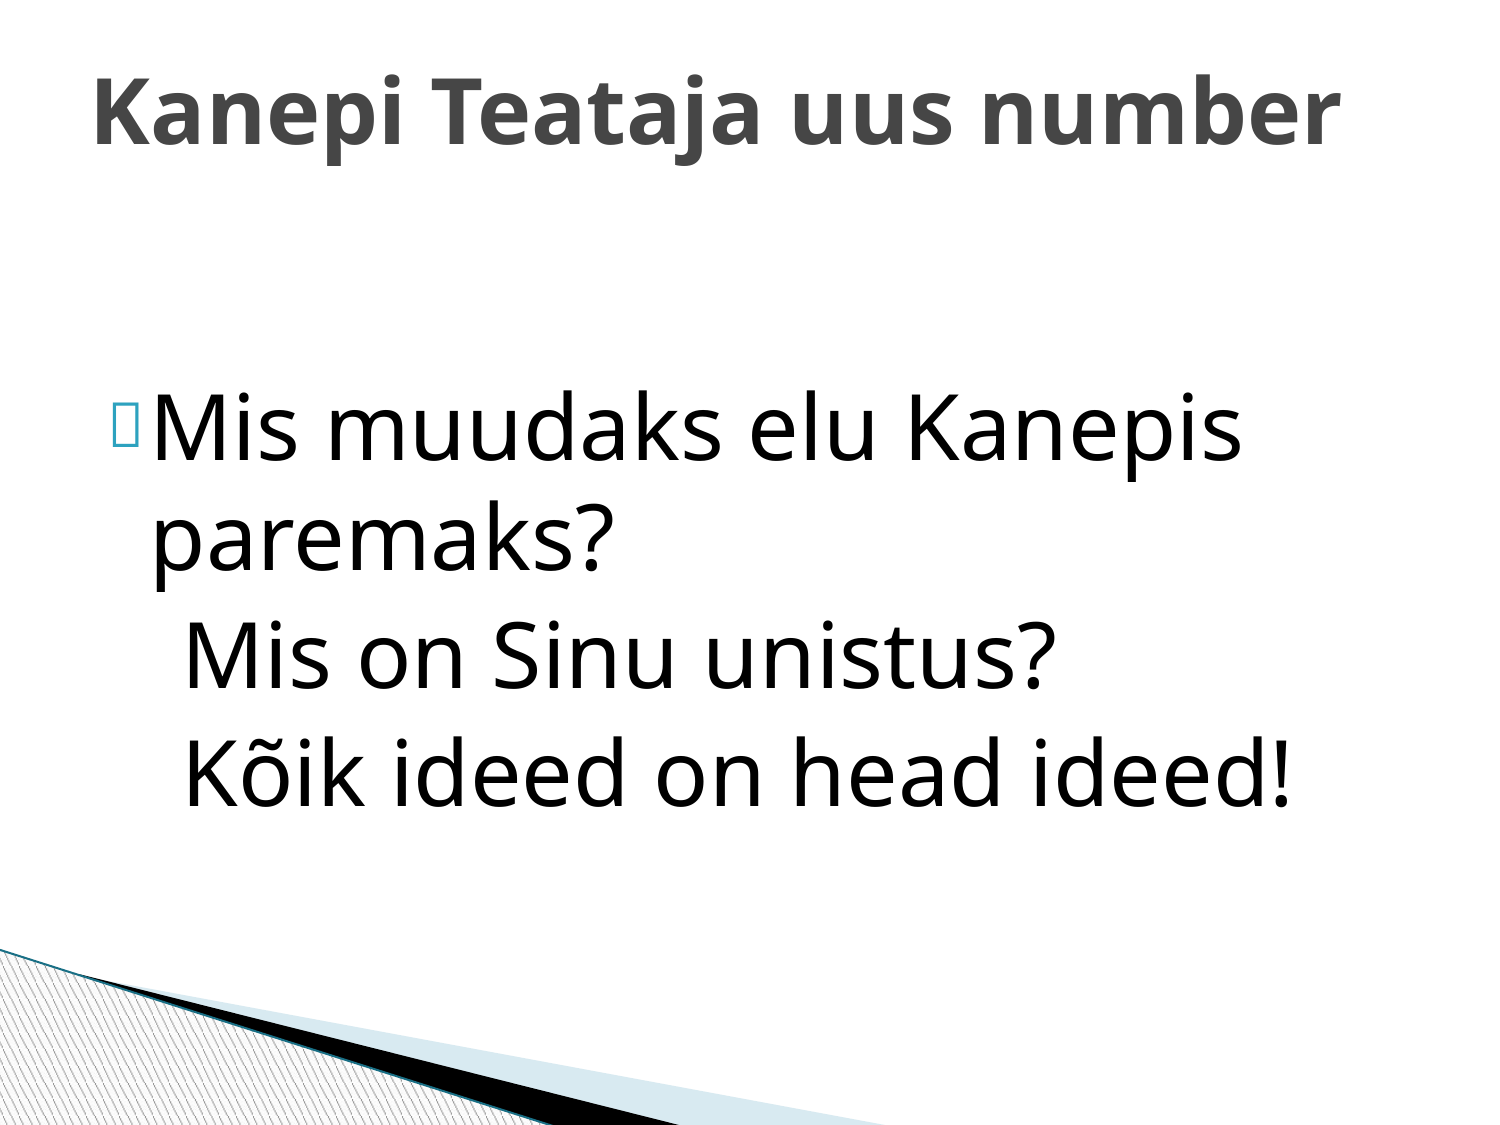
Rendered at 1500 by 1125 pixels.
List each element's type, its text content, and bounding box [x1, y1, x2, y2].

picture [0, 952, 543, 1125]
title Kanepi Teataja uus number [75, 45, 1425, 233]
list Mis muudaks elu Kanepis paremaks? Mis on Sinu unistus? Kõik ideed on head ideed! [75, 243, 1425, 986]
